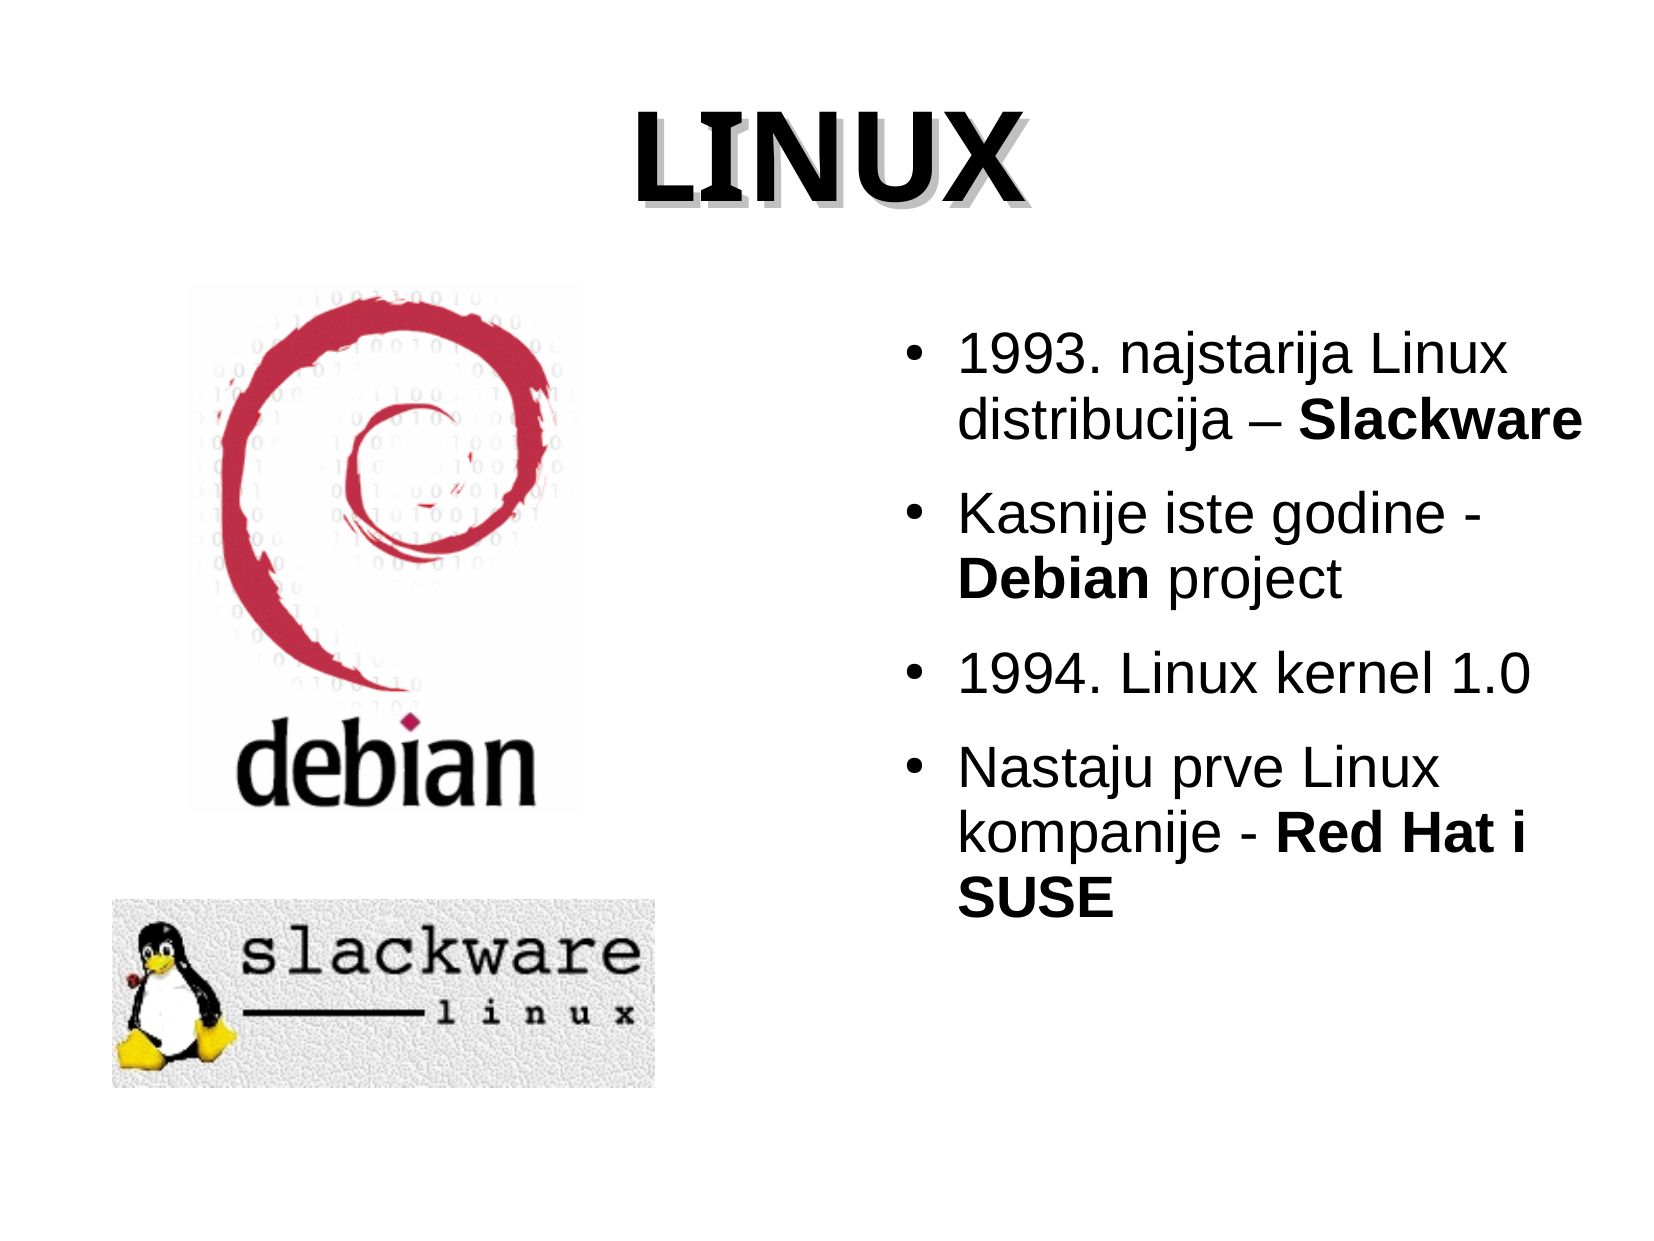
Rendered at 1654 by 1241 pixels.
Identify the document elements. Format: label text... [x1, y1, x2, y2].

list 1993. najstarija Linux distribucija – Slackware Kasnije iste godine - Debian project 1994. Linux kernel 1.0 Nastaju prve Linux kompanije - Red Hat i SUSE [886, 321, 1613, 1126]
picture [112, 262, 676, 826]
title LINUX [82, 72, 1571, 234]
picture [112, 899, 655, 1088]
